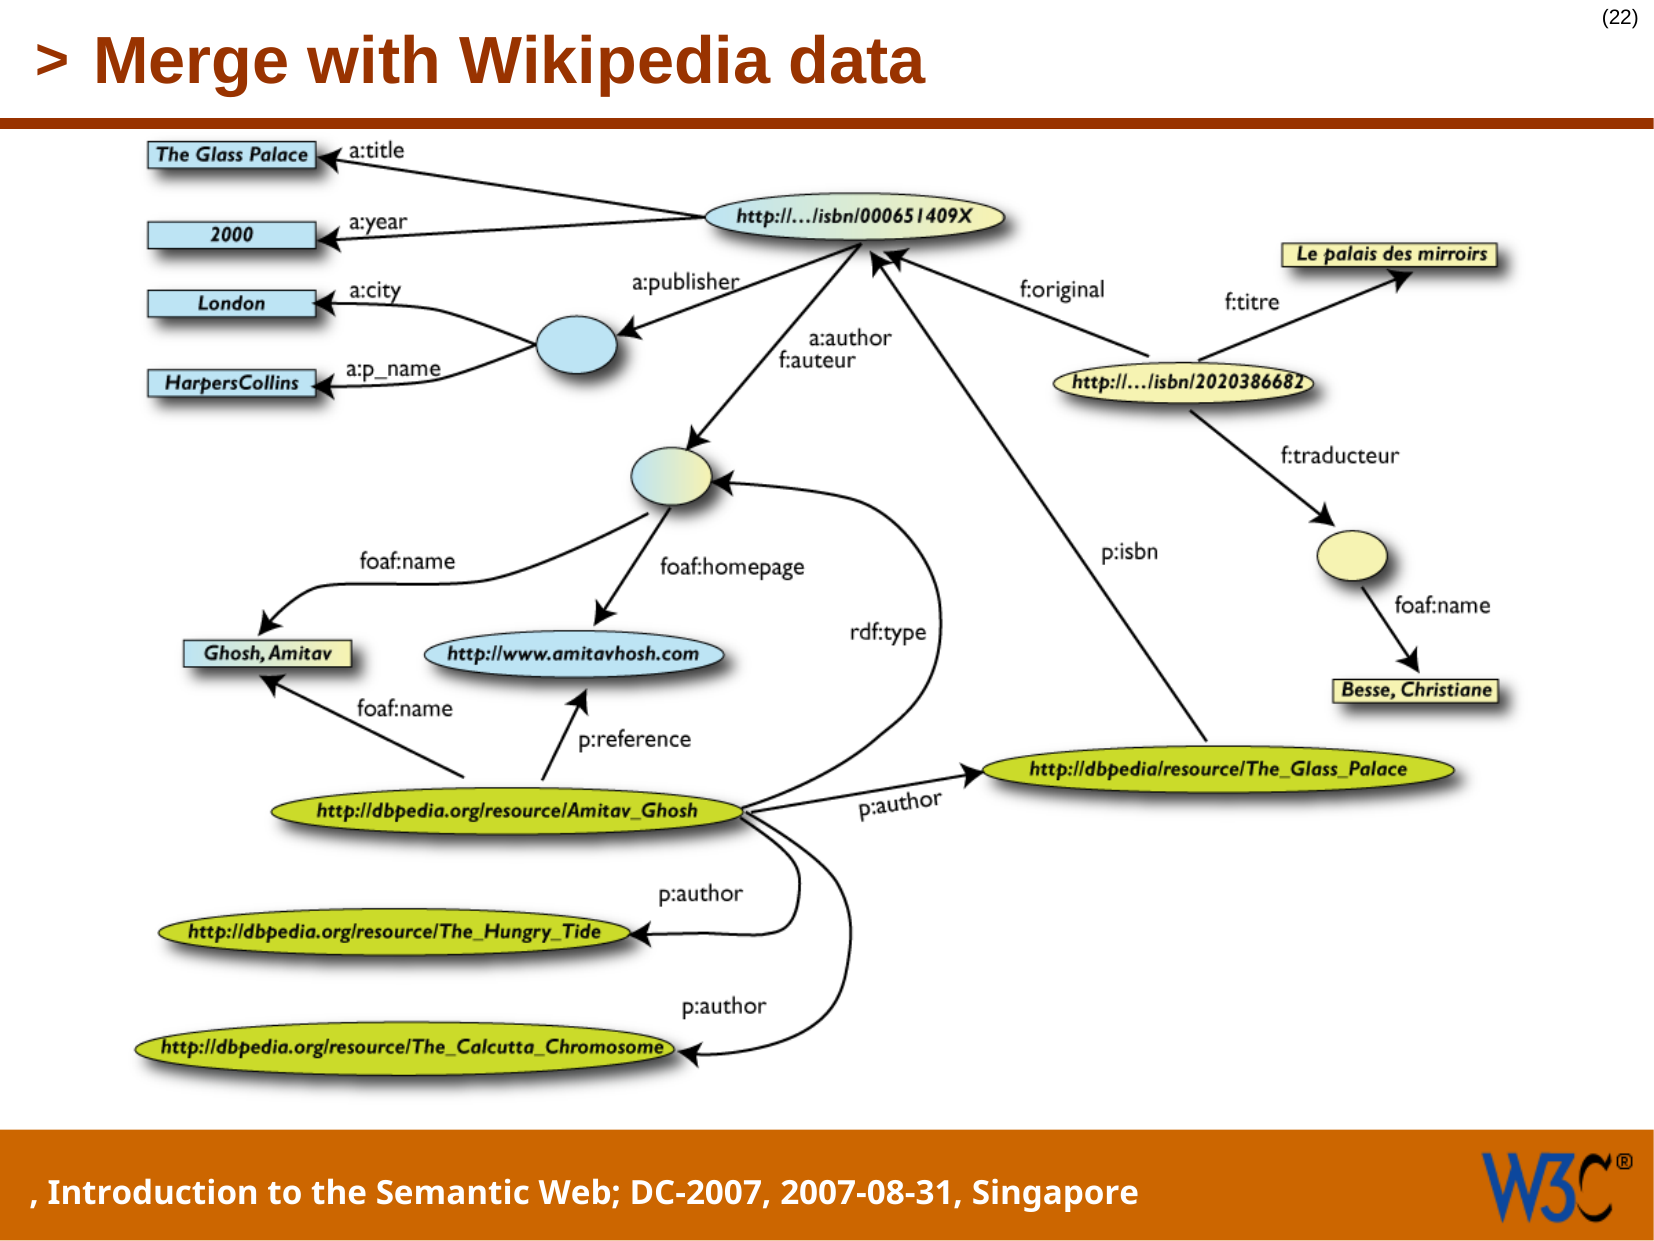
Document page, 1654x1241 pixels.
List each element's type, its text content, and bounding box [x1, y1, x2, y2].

title Merge with Wikipedia data [93, 0, 1493, 119]
picture [123, 130, 1530, 1107]
picture [1477, 1149, 1639, 1228]
